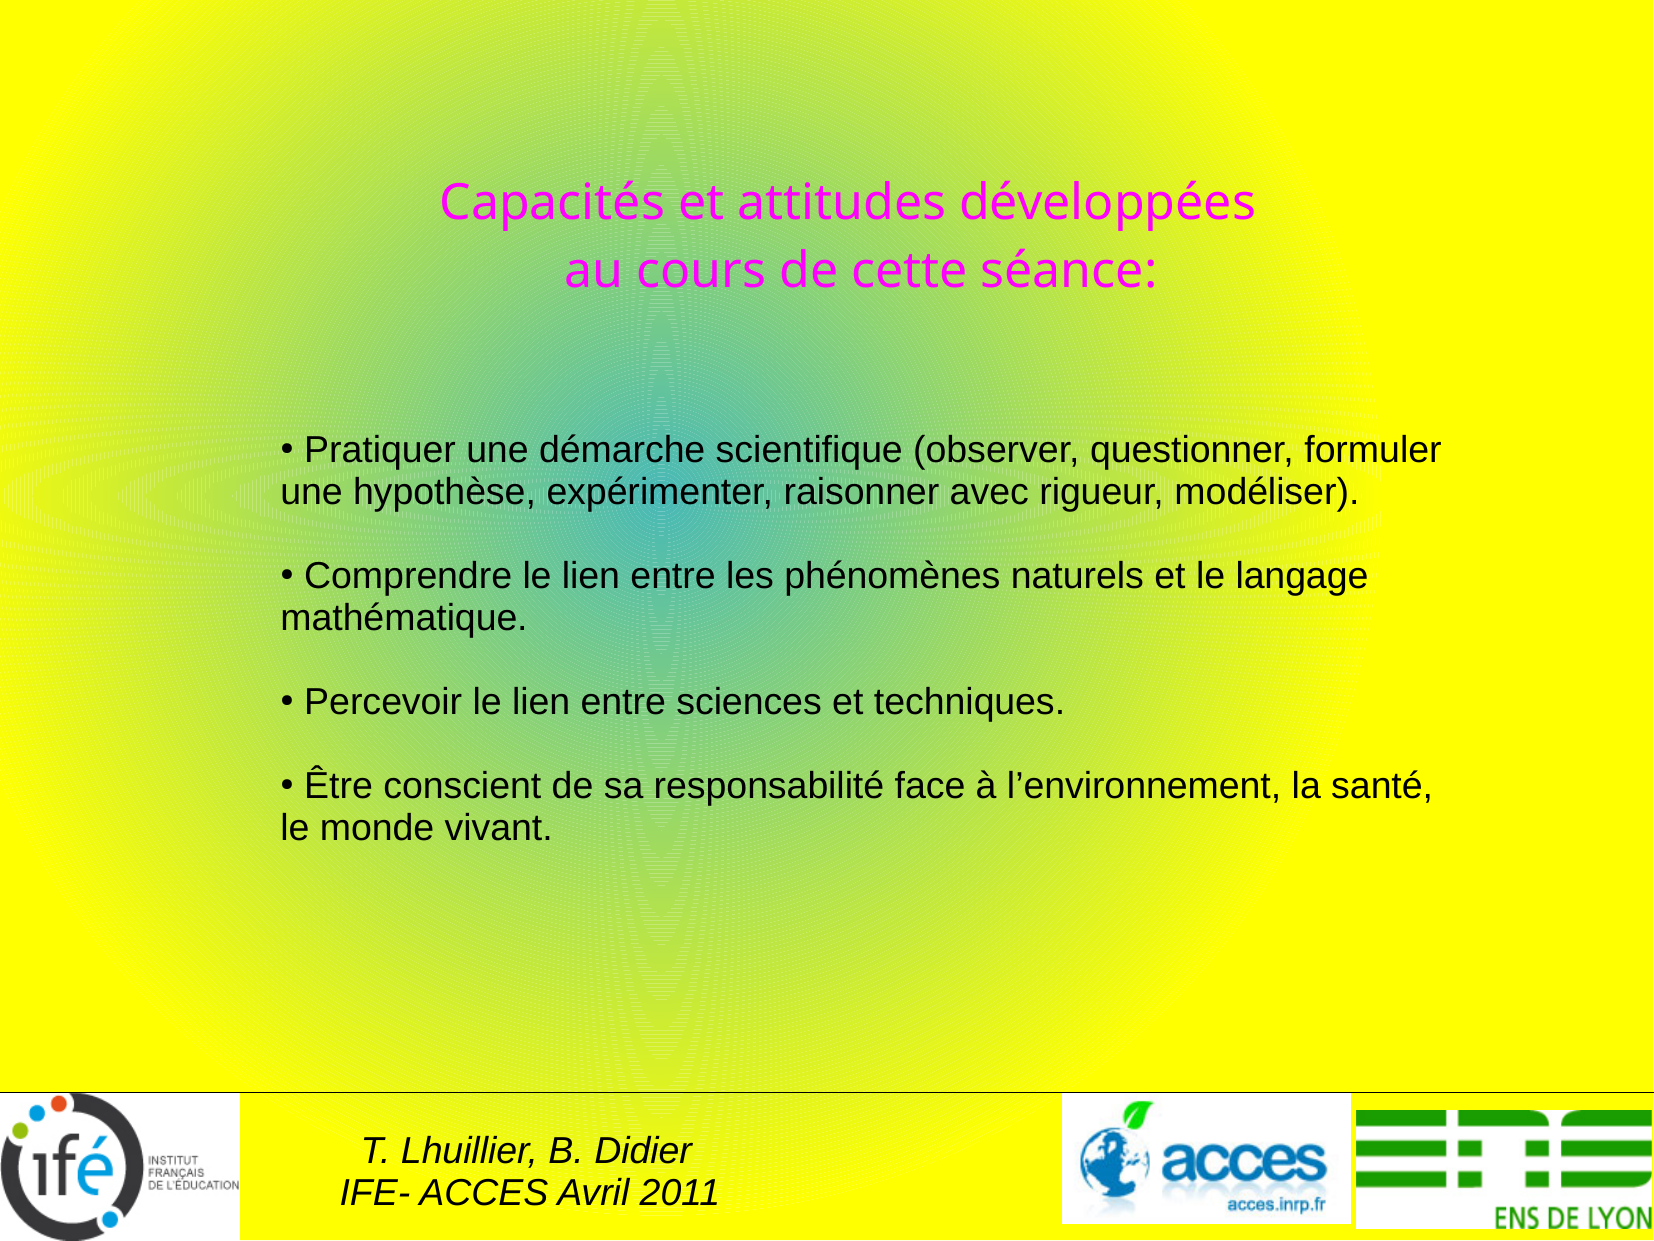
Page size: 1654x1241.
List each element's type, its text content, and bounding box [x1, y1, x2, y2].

text_box T. Lhuillier, B. Didier IFE- ACCES Avril 2011 [324, 1122, 886, 1221]
picture [0, 1093, 240, 1241]
text_box Capacités et attitudes développées au cours de cette séance: Pratiquer une démarche scientifique (observer, questionner, formuler une hypothèse, expérimenter, raisonner avec rigueur, modéliser). Comprendre le lien entre les phénomènes naturels et le langage mathématique. Percevoir le lien entre sciences et techniques. Être conscient de sa responsabilité face à l’environnement, la santé, le monde vivant. [265, 158, 1477, 902]
picture [1356, 1110, 1652, 1229]
picture [1062, 1093, 1351, 1224]
